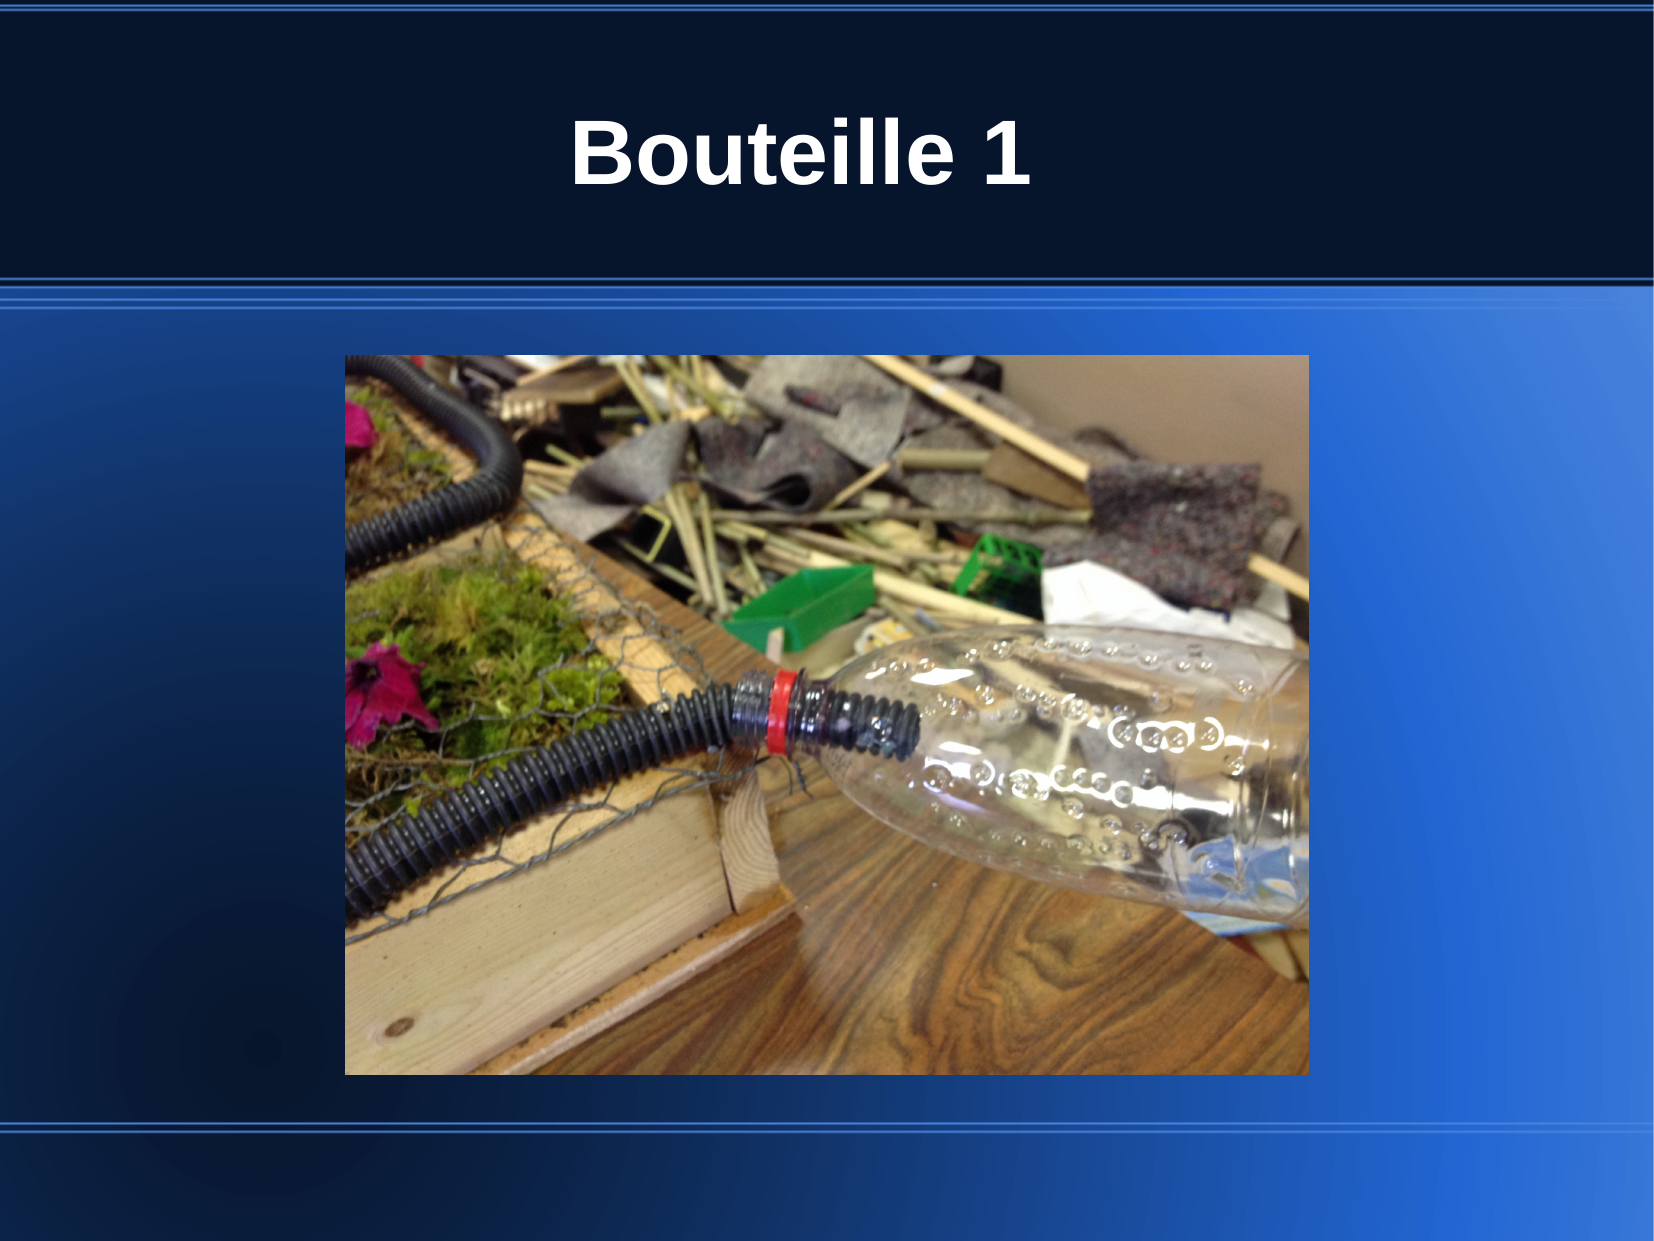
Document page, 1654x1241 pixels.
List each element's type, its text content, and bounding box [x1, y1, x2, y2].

title Bouteille 1 [82, 49, 1571, 257]
picture [0, 0, 1654, 1241]
